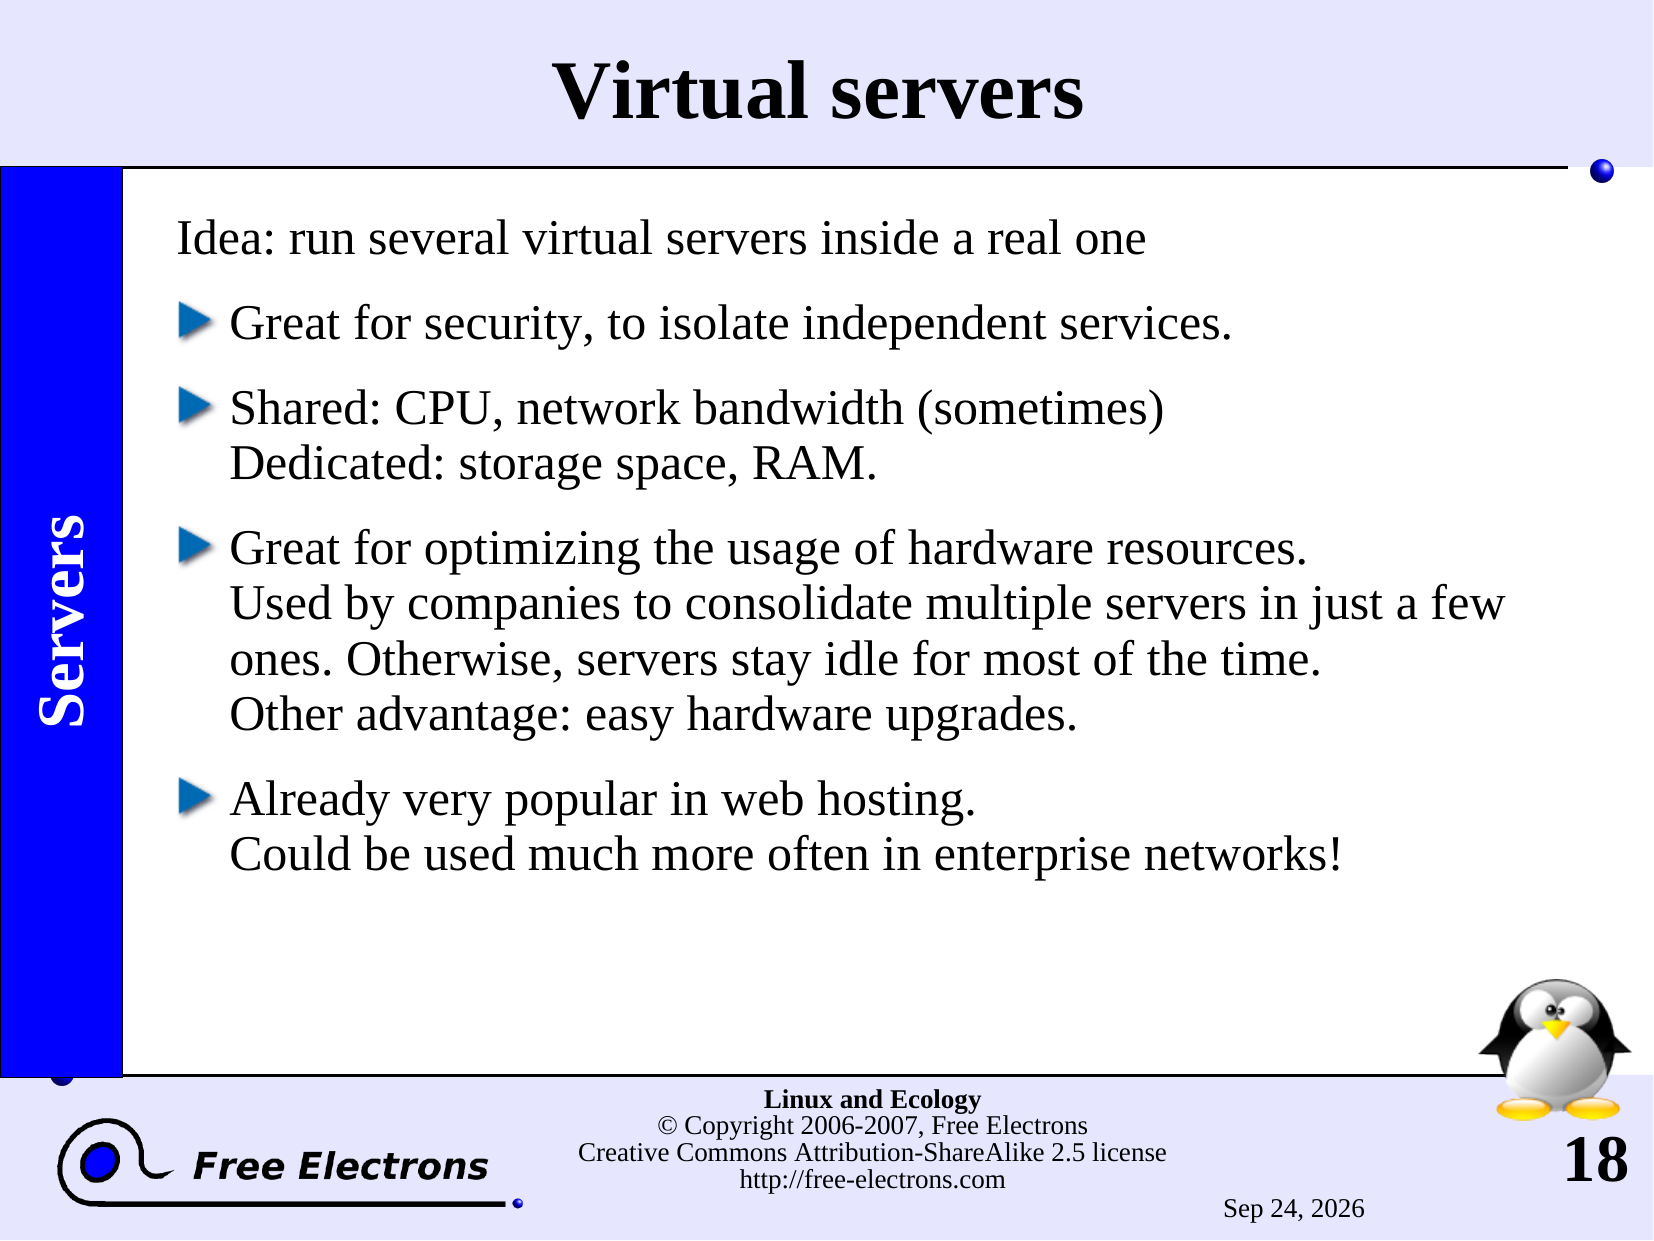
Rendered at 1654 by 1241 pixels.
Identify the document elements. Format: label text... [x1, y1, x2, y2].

title Virtual servers [33, 29, 1604, 153]
picture [50, 1107, 527, 1216]
picture [1476, 979, 1634, 1121]
text_box Servers [0, 166, 123, 1078]
list Idea: run several virtual servers inside a real one Great for security, to isolate independent services. Shared: CPU, network bandwidth (sometimes) Dedicated: storage space, RAM. Great for optimizing the usage of hardware resources. Used by companies to consolidate multiple servers in just a few ones. Otherwise, servers stay idle for most of the time. Other advantage: easy hardware upgrades. Already very popular in web hosting. Could be used much more often in enterprise networks! [158, 210, 1512, 1060]
